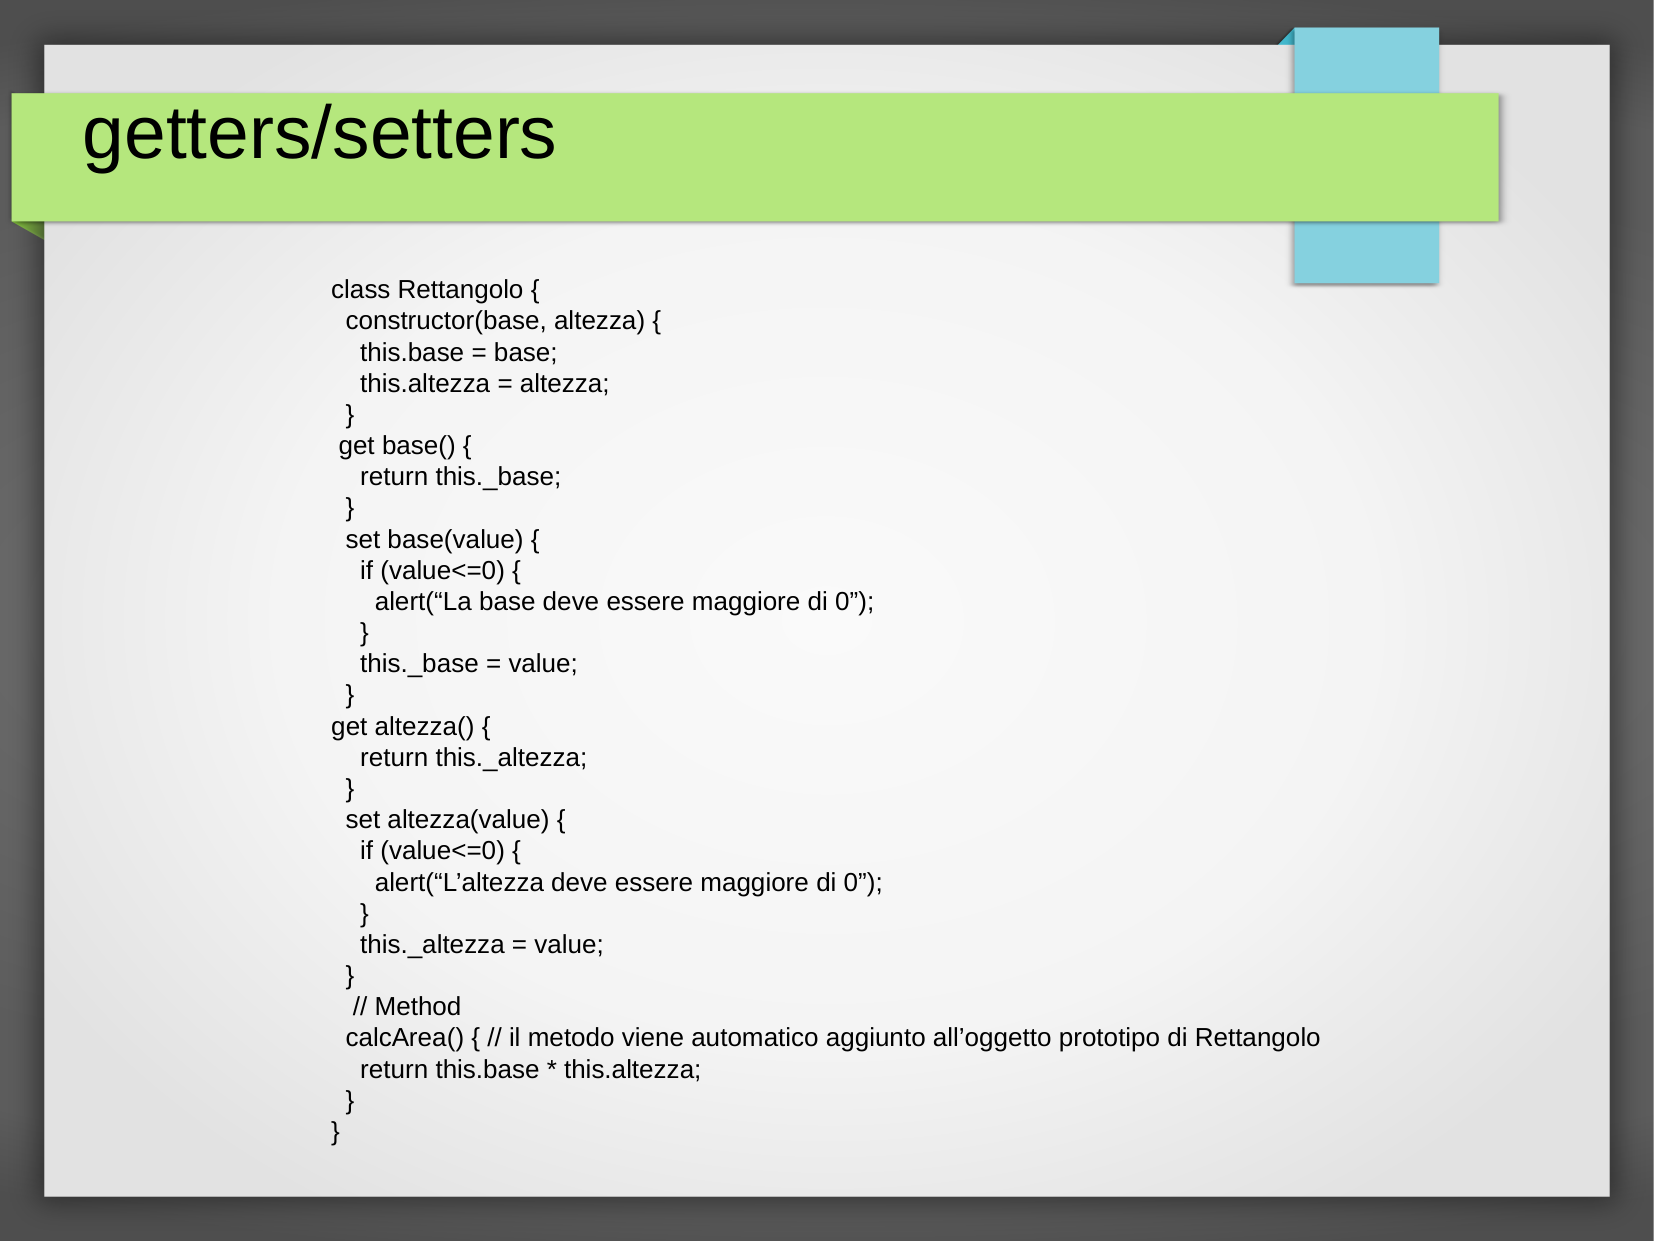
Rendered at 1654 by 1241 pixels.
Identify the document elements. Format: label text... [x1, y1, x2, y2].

picture [0, 0, 1654, 1241]
title getters/setters [82, 44, 1489, 213]
subtitle class Rettangolo { constructor(base, altezza) { this.base = base; this.altezza = altezza; } get base() { return this._base; } set base(value) { if (value<=0) { alert(“La base deve essere maggiore di 0”); } this._base = value; } get altezza() { return this._altezza; } set altezza(value) { if (value<=0) { alert(“L’altezza deve essere maggiore di 0”); } this._altezza = value; } // Method calcArea() { // il metodo viene automatico aggiunto all’oggetto prototipo di Rettangolo return this.base * this.altezza; } } [82, 250, 1571, 1146]
